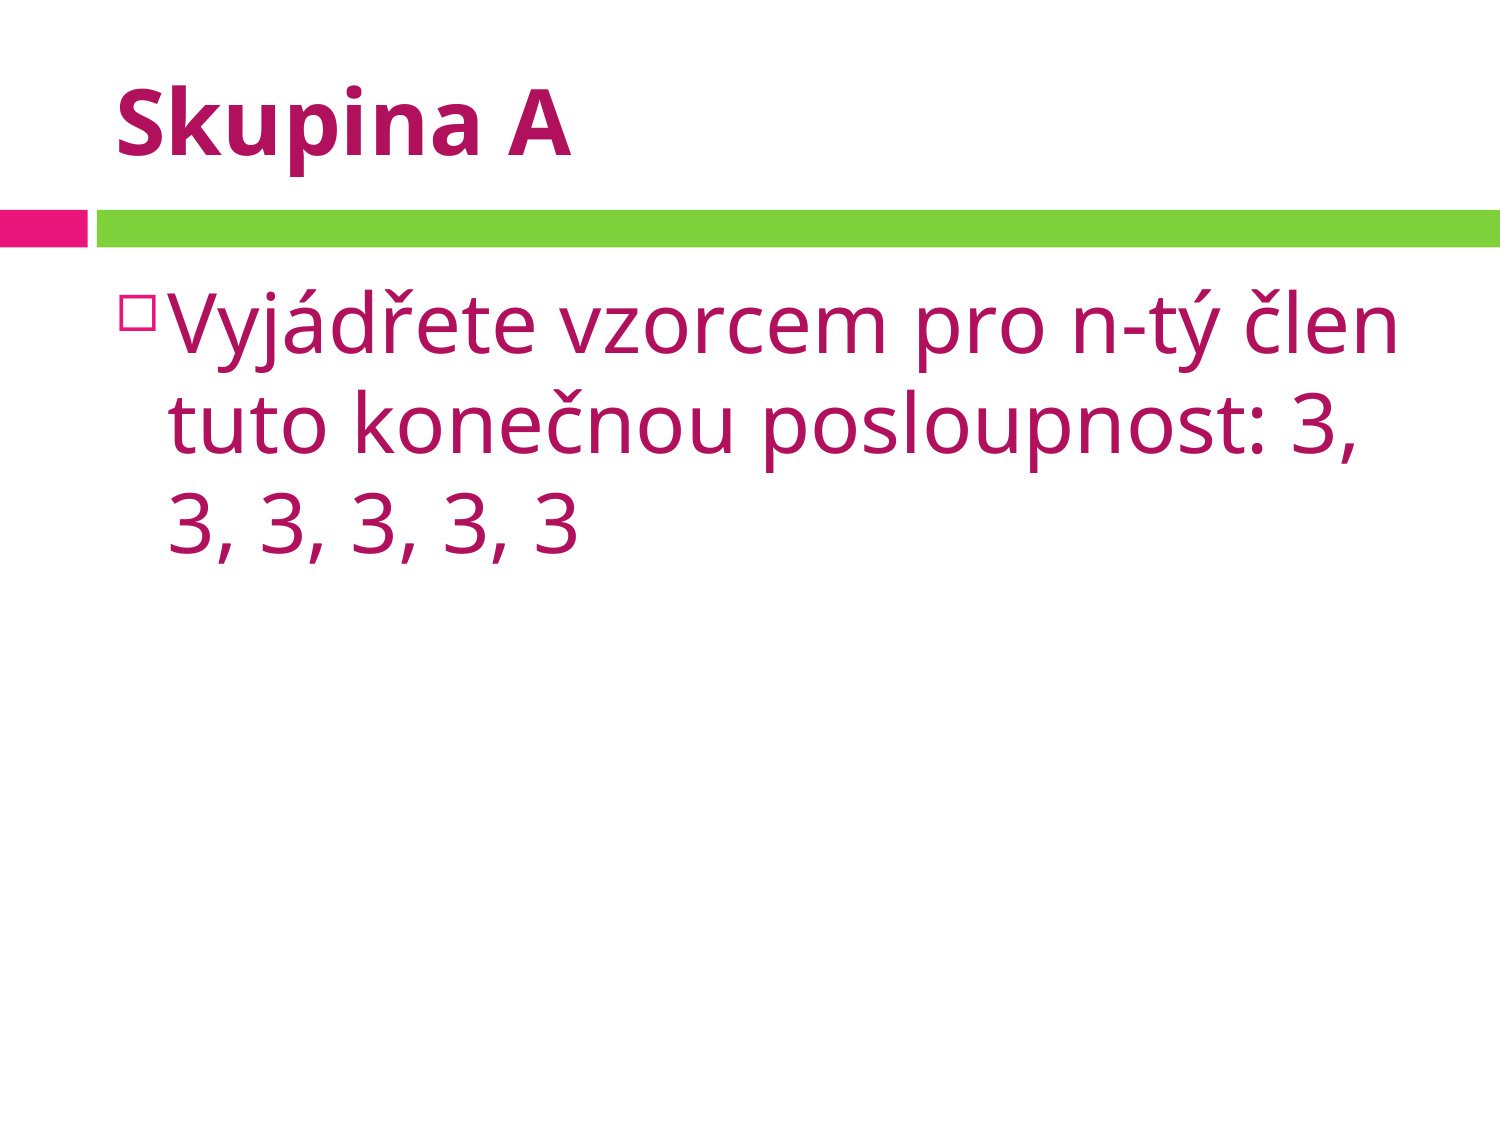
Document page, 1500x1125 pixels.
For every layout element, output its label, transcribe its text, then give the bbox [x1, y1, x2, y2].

list Vyjádřete vzorcem pro n-tý člen tuto konečnou posloupnost: 3, 3, 3, 3, 3, 3 [100, 262, 1438, 1001]
title Skupina A [100, 37, 1438, 201]
